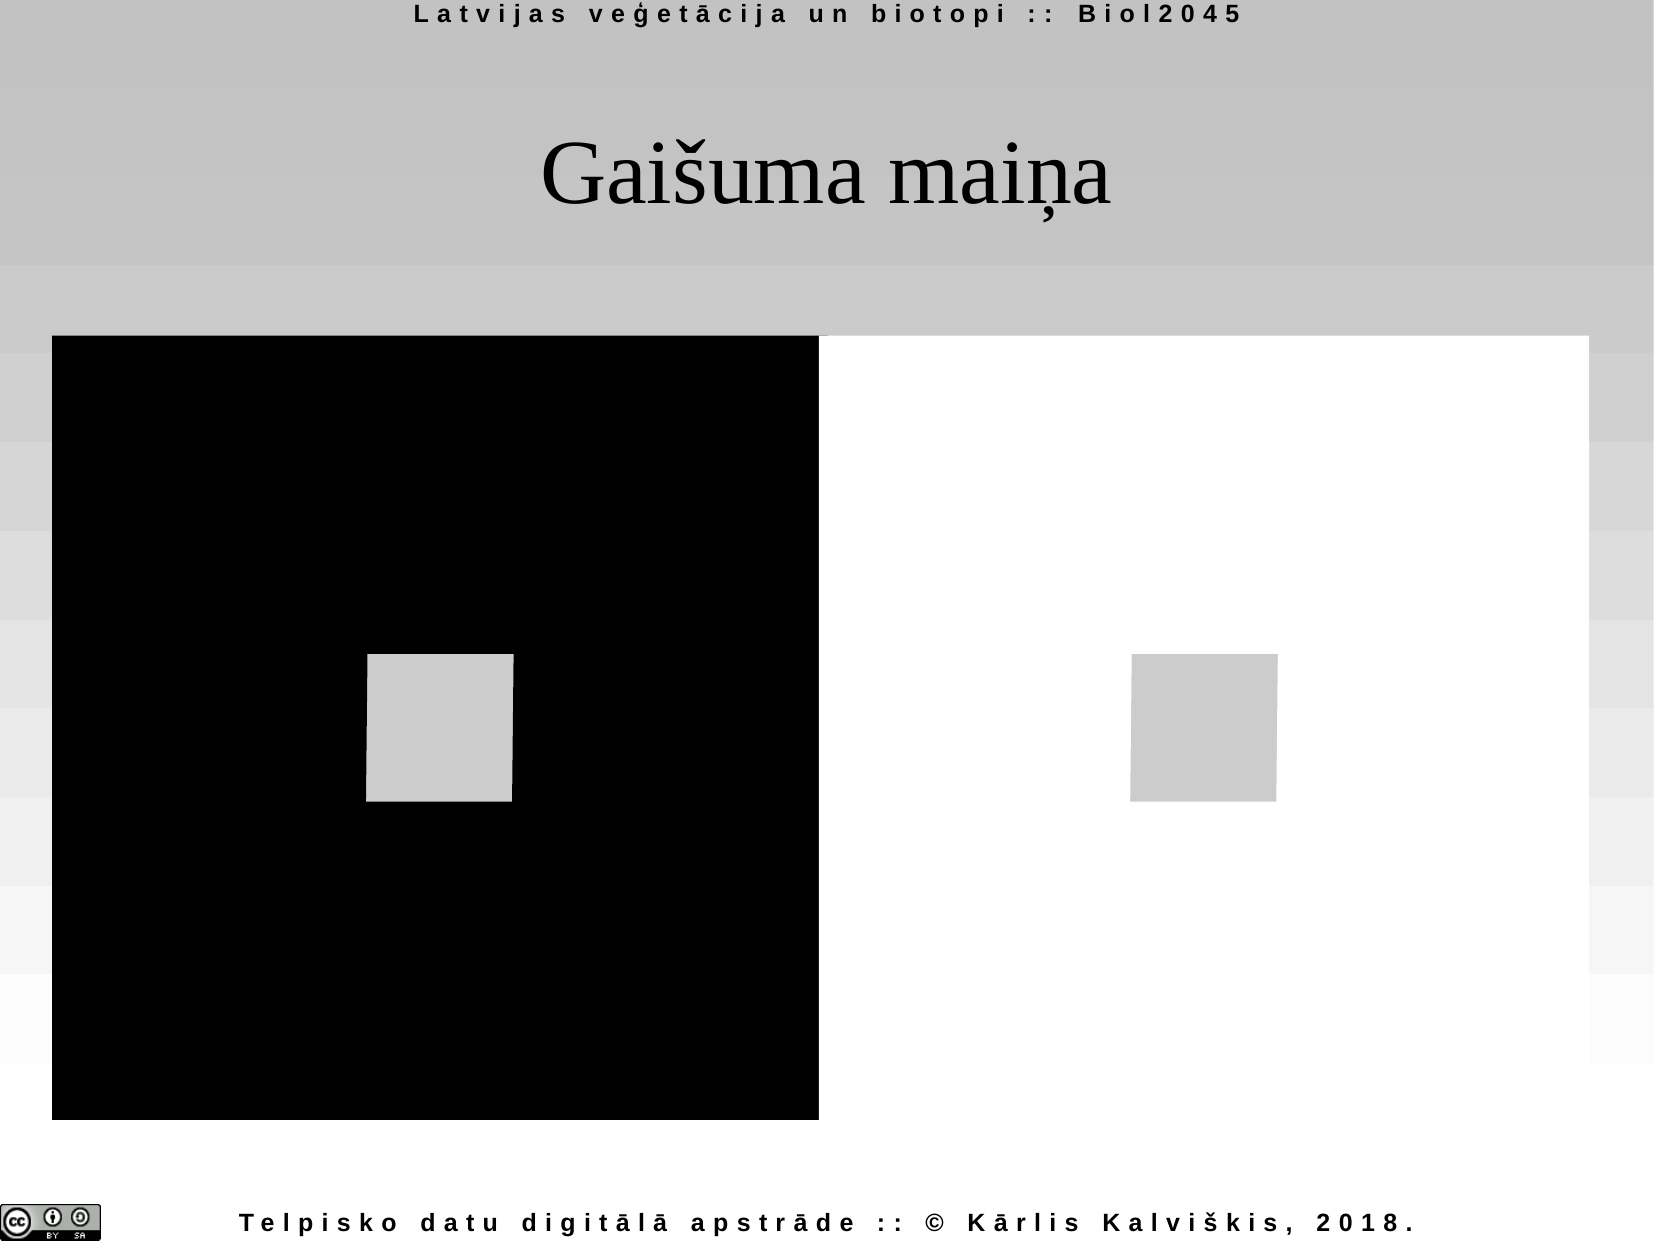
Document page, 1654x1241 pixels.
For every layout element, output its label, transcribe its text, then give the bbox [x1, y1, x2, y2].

picture [0, 0, 1654, 1241]
title Gaišuma maiņa [29, 49, 1625, 296]
text_box [52, 335, 1590, 1120]
